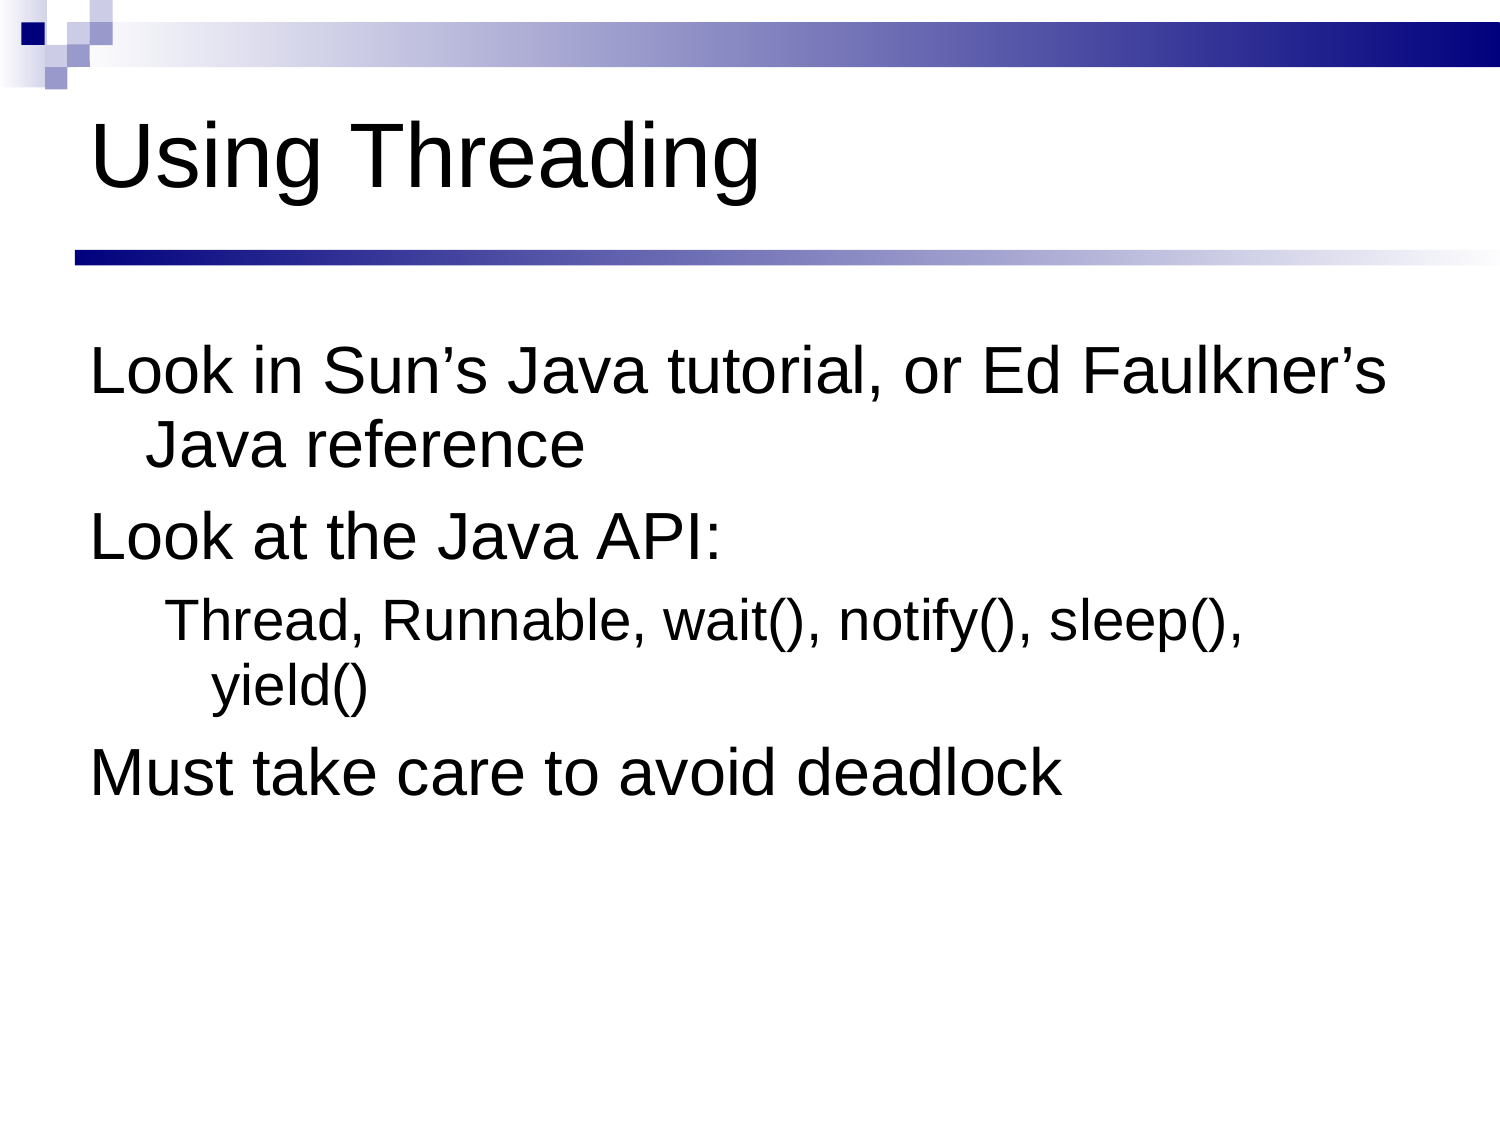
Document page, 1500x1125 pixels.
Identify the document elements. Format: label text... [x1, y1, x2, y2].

title Using Threading [75, 74, 1425, 238]
list Look in Sun’s Java tutorial, or Ed Faulkner’s Java reference Look at the Java API: Thread, Runnable, wait(), notify(), sleep(), yield() Must take care to avoid deadlock [75, 324, 1425, 963]
